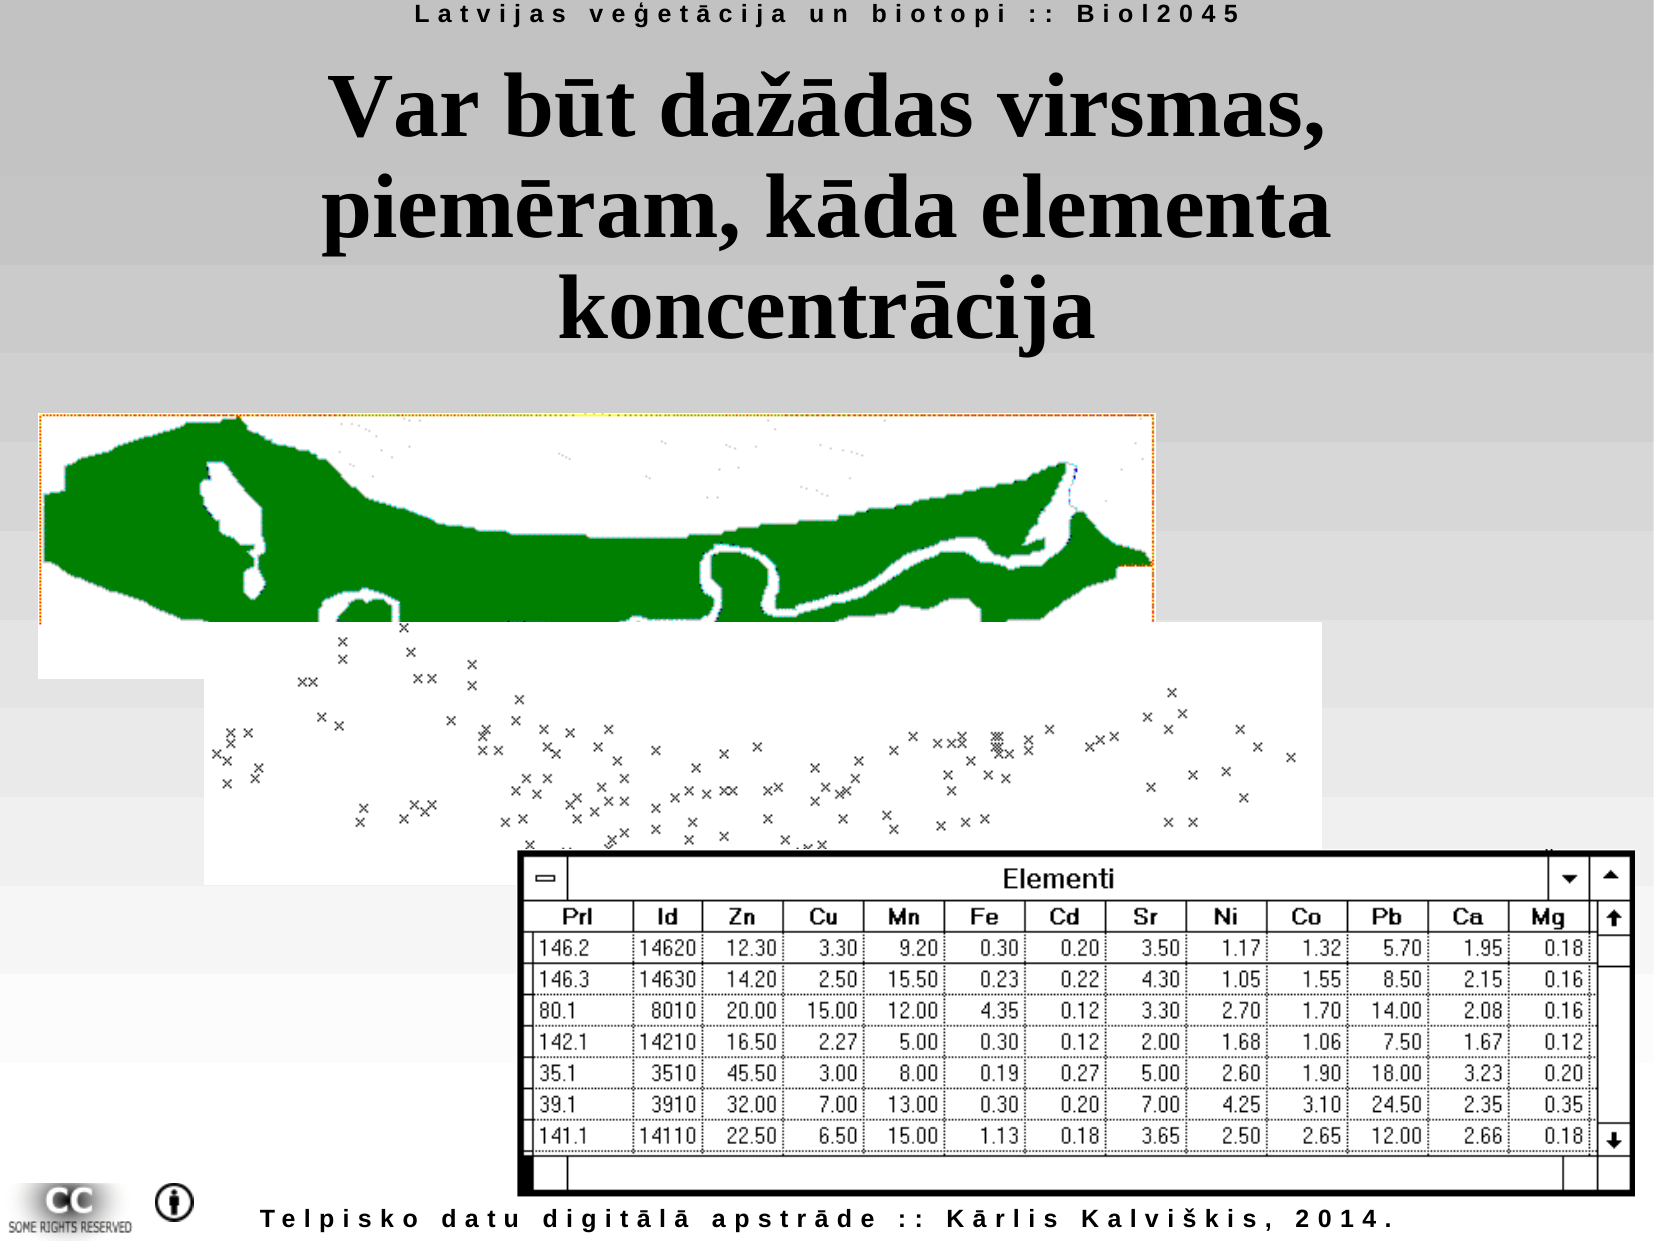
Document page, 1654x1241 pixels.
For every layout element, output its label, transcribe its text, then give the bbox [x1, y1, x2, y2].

picture [0, 0, 1654, 1241]
title Var būt dažādas virsmas, piemēram, kāda elementa koncentrācija [121, 54, 1534, 359]
